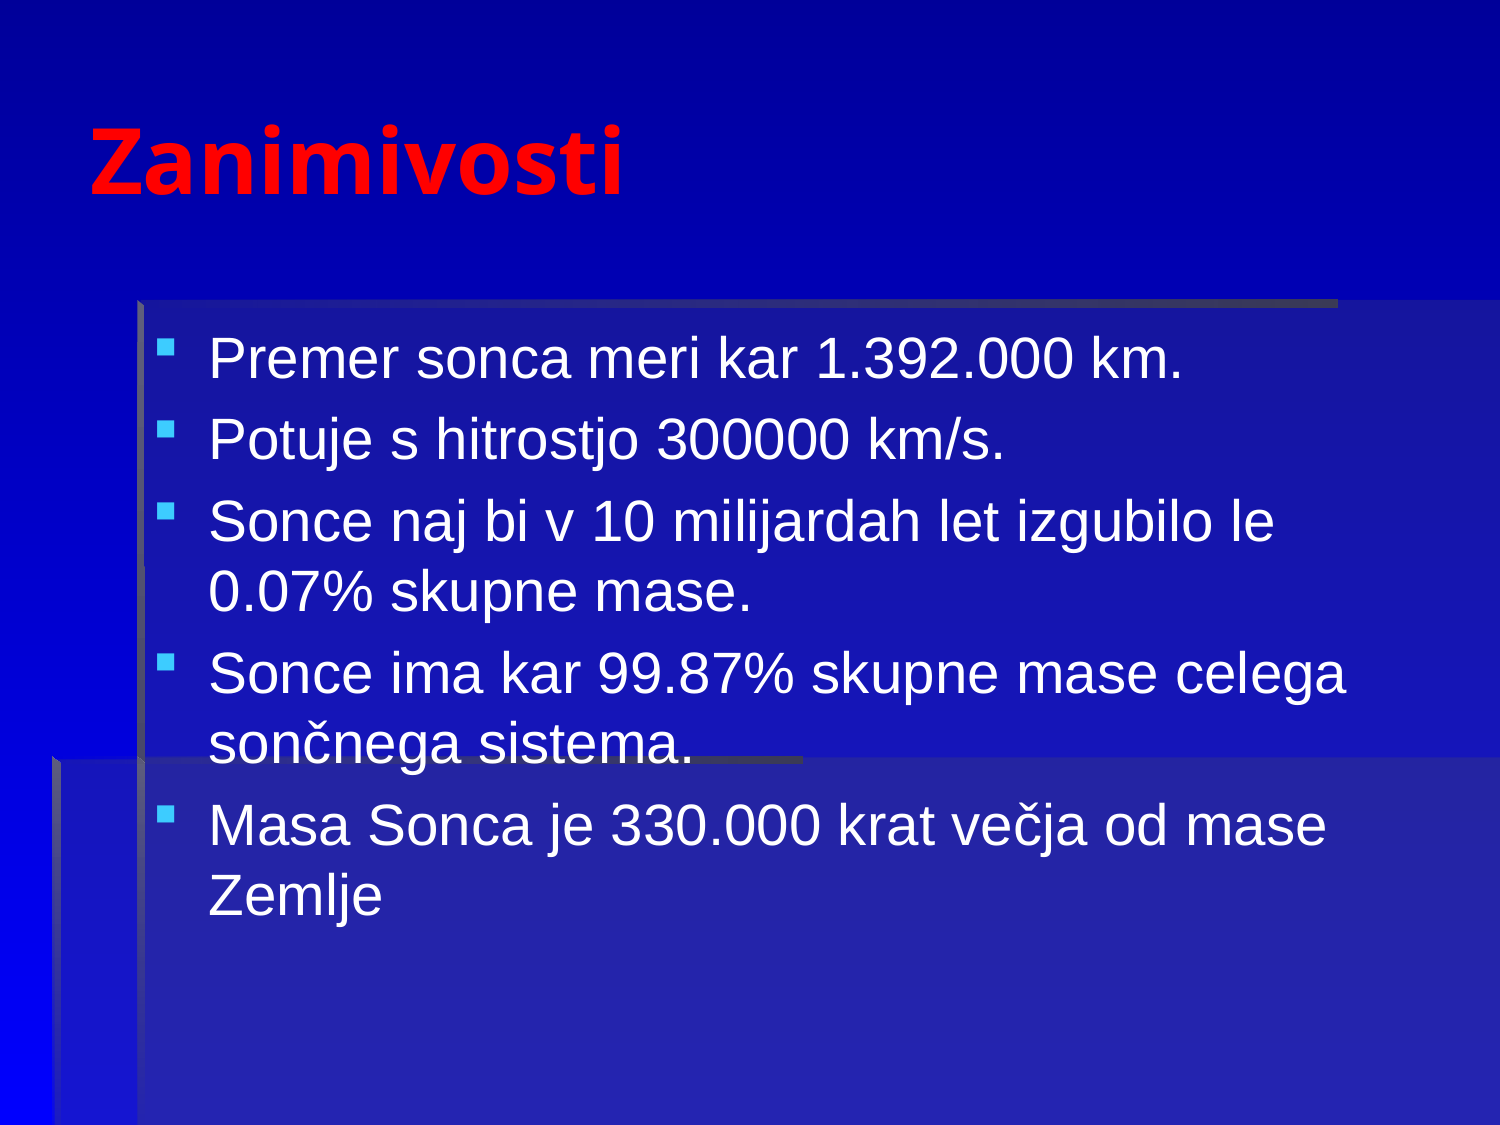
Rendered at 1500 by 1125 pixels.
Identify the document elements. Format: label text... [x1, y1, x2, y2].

title Zanimivosti [75, 40, 1451, 275]
list Premer sonca meri kar 1.392.000 km. Potuje s hitrostjo 300000 km/s. Sonce naj bi v 10 milijardah let izgubilo le 0.07% skupne mase. Sonce ima kar 99.87% skupne mase celega sončnega sistema. Masa Sonca je 330.000 krat večja od mase Zemlje [137, 312, 1451, 1000]
